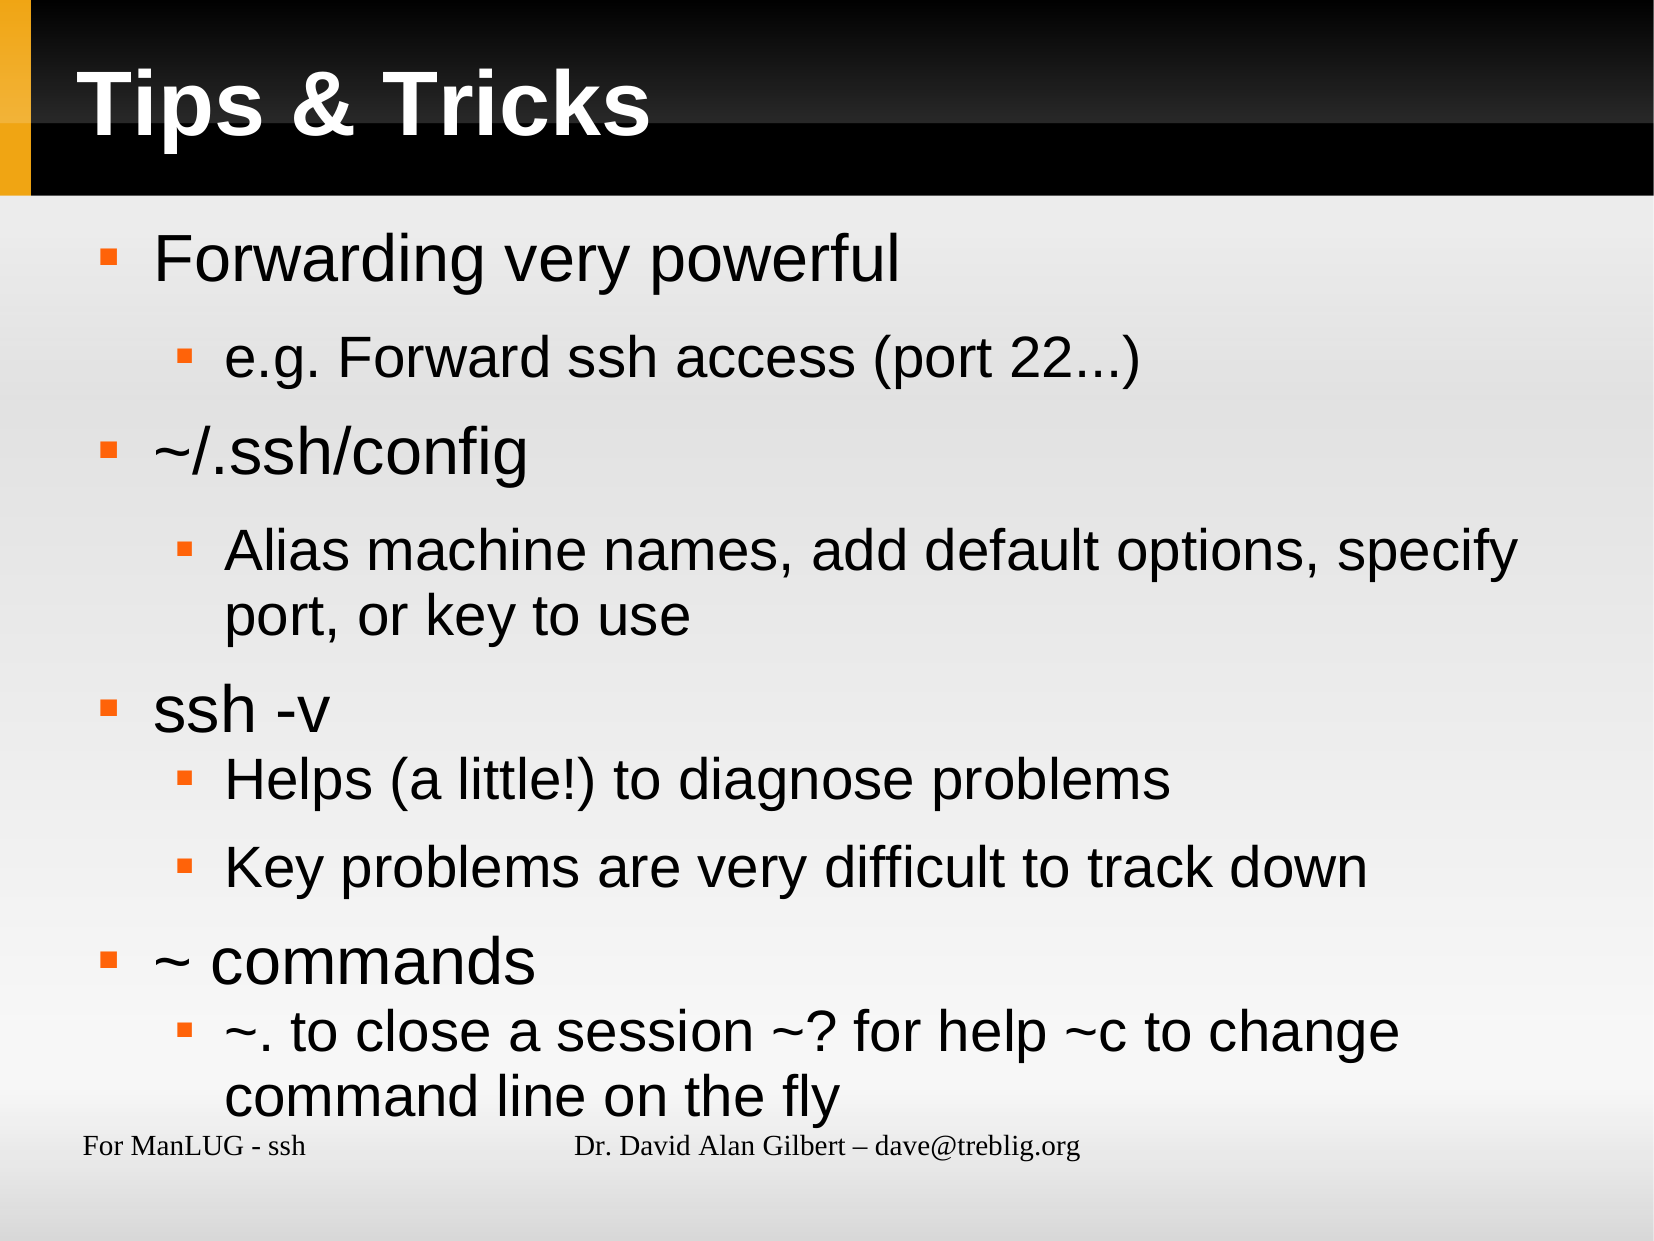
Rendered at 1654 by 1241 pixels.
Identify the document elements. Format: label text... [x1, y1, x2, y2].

picture [0, 0, 1654, 1241]
title Tips & Tricks [76, 0, 1565, 208]
list Forwarding very powerful e.g. Forward ssh access (port 22...) ~/.ssh/config Alias machine names, add default options, specify port, or key to use ssh -v Helps (a little!) to diagnose problems Key problems are very difficult to track down ~ commands ~. to close a session ~? for help ~c to change command line on the fly [82, 220, 1571, 1134]
